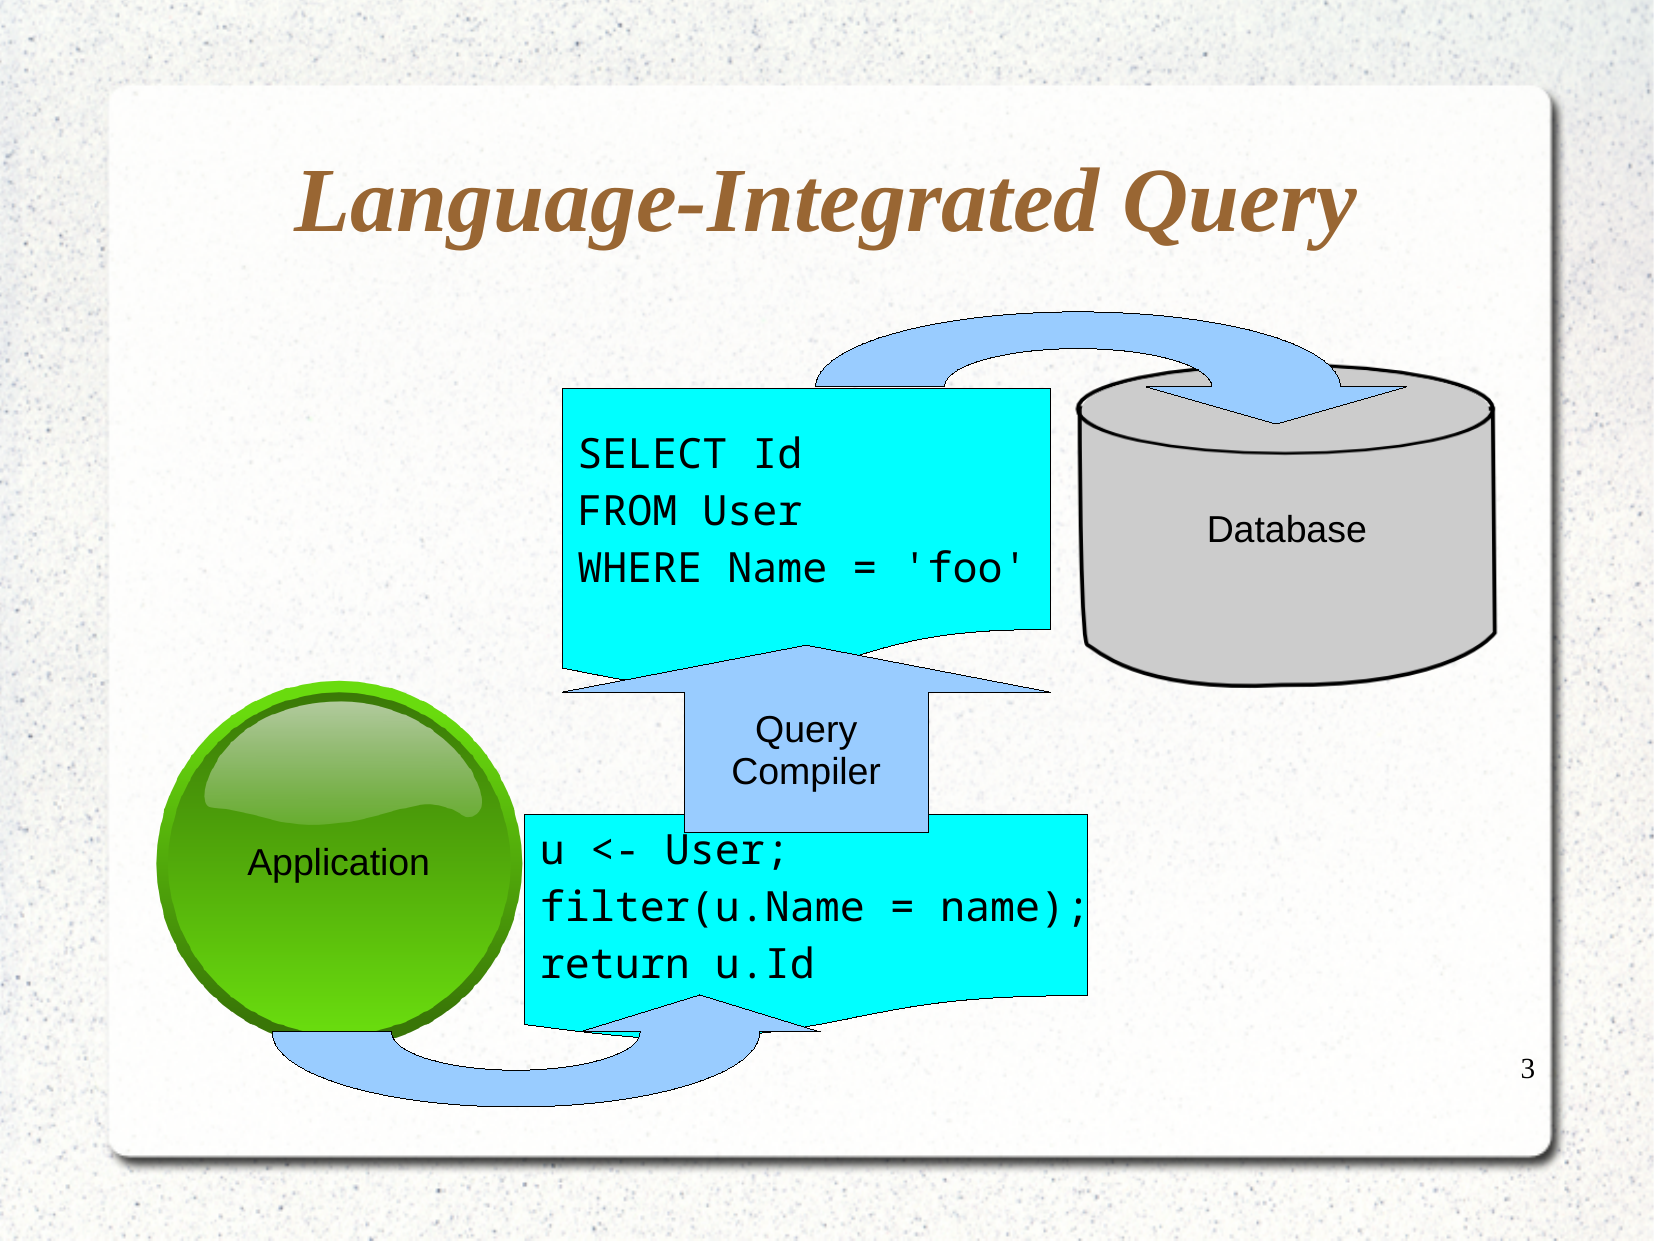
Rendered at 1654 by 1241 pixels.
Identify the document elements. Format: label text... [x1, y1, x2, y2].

text_box SELECT Id FROM User WHERE Name = 'foo' [562, 388, 1051, 680]
text_box Query Compiler [562, 645, 1051, 833]
text_box [272, 994, 821, 1107]
picture [0, 0, 1654, 1241]
title Language-Integrated Query [118, 96, 1536, 304]
text_box u <- User; filter(u.Name = name); return u.Id [524, 814, 1088, 1032]
text_box [815, 311, 1407, 424]
